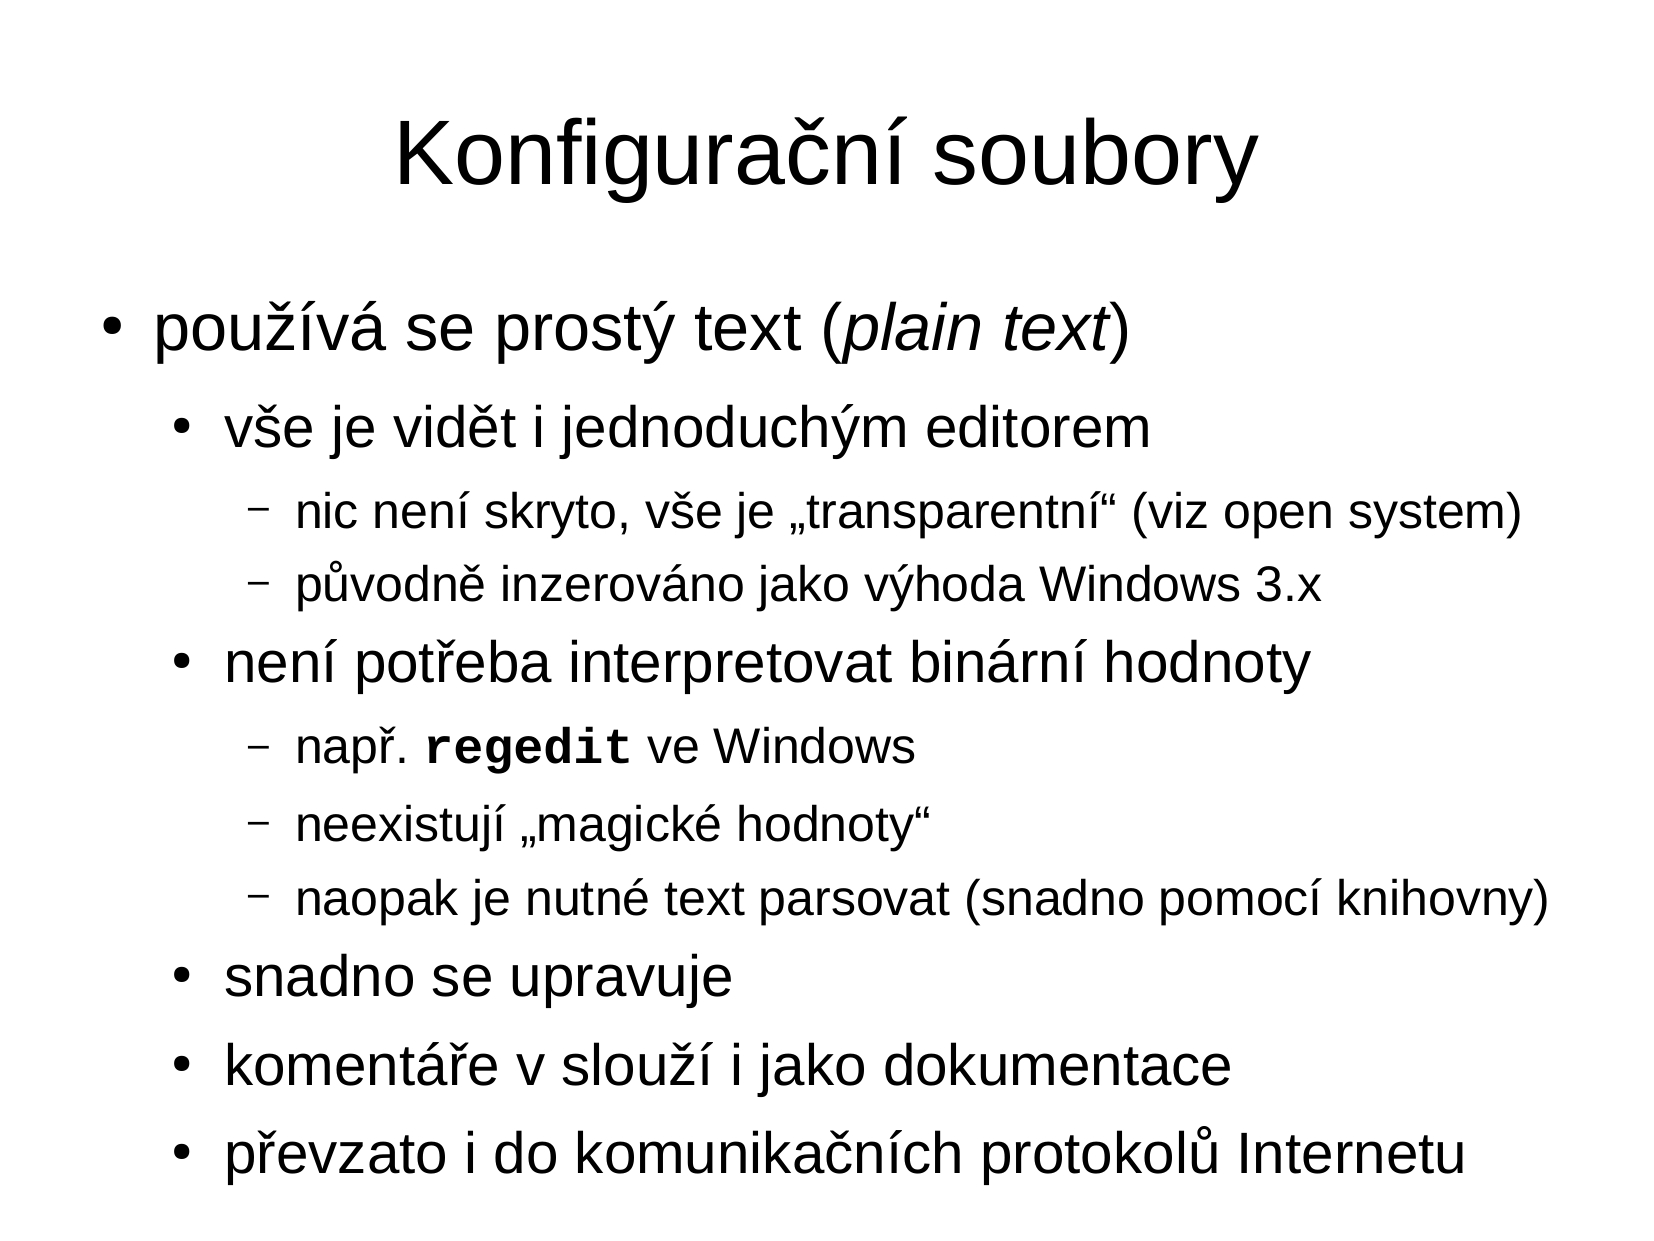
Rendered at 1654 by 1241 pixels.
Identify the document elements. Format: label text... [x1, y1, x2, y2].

title Konfigurační soubory [82, 56, 1571, 250]
list používá se prostý text (plain text) vše je vidět i jednoduchým editorem nic není skryto, vše je „transparentní“ (viz open system) původně inzerováno jako výhoda Windows 3.x není potřeba interpretovat binární hodnoty např. regedit ve Windows neexistují „magické hodnoty“ naopak je nutné text parsovat (snadno pomocí knihovny) snadno se upravuje komentáře v slouží i jako dokumentace převzato i do komunikačních protokolů Internetu [82, 290, 1571, 1186]
